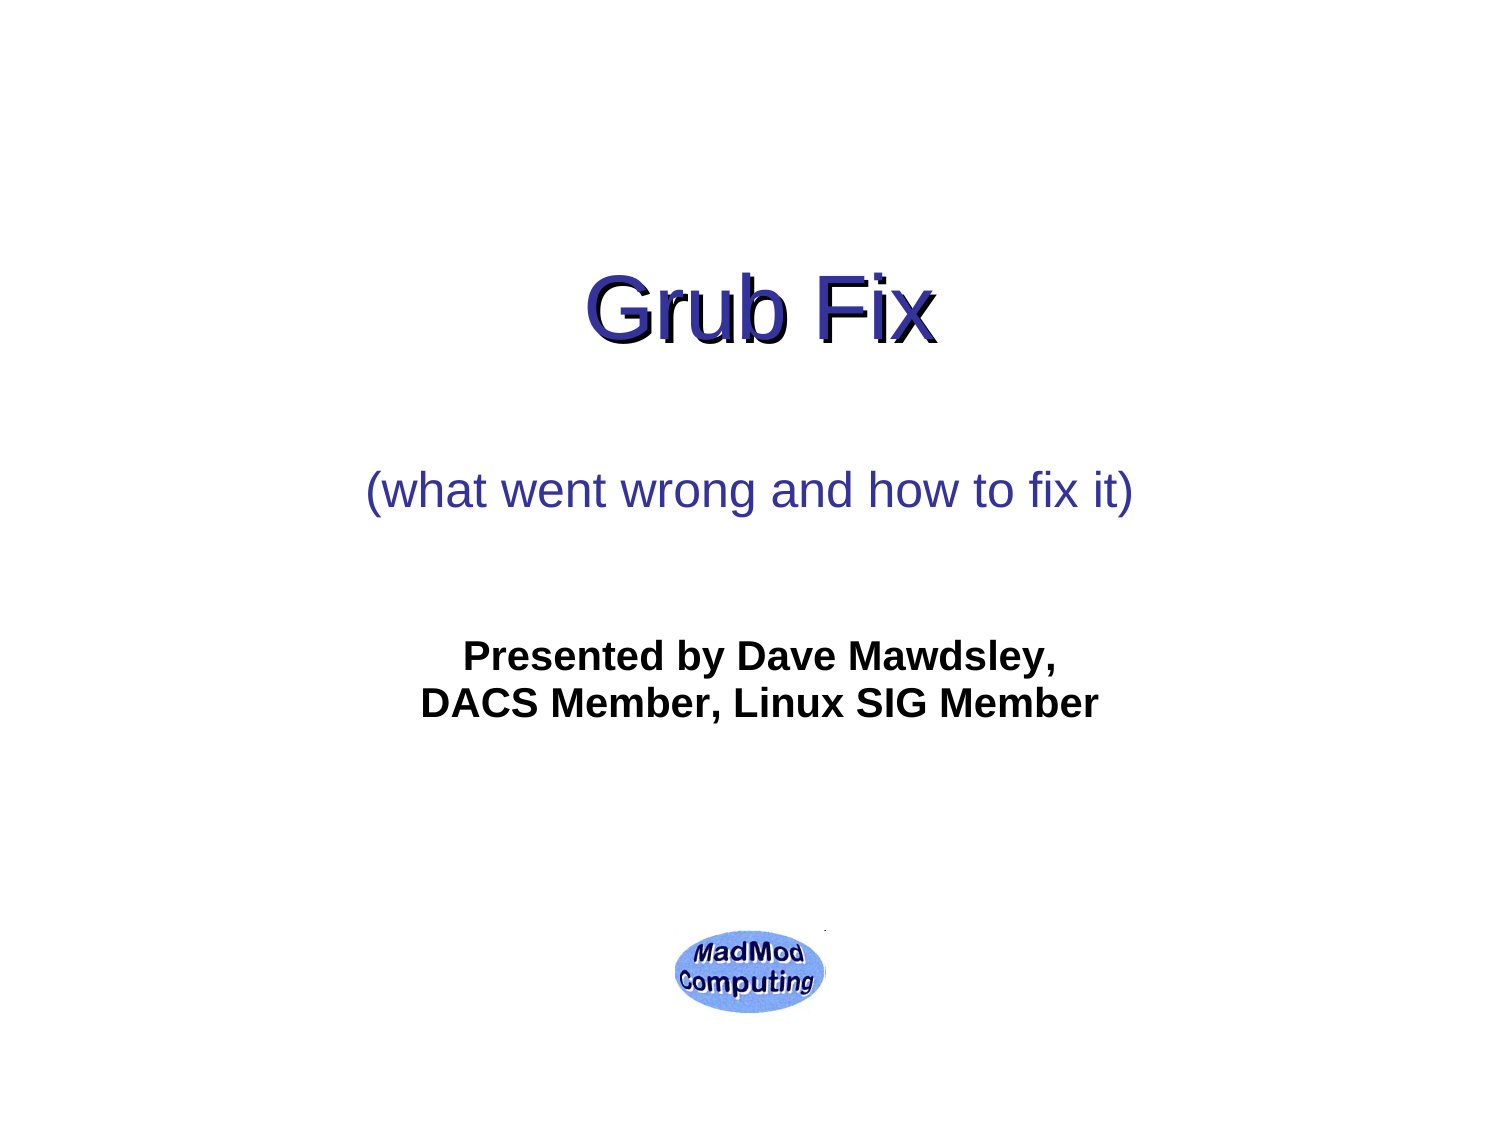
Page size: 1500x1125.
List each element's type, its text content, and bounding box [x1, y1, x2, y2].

text_box (what went wrong and how to fix it) [337, 450, 1163, 526]
picture [675, 930, 826, 1013]
title Grub Fix [215, 224, 1304, 391]
subtitle Presented by Dave Mawdsley, DACS Member, Linux SIG Member [47, 632, 1398, 1046]
